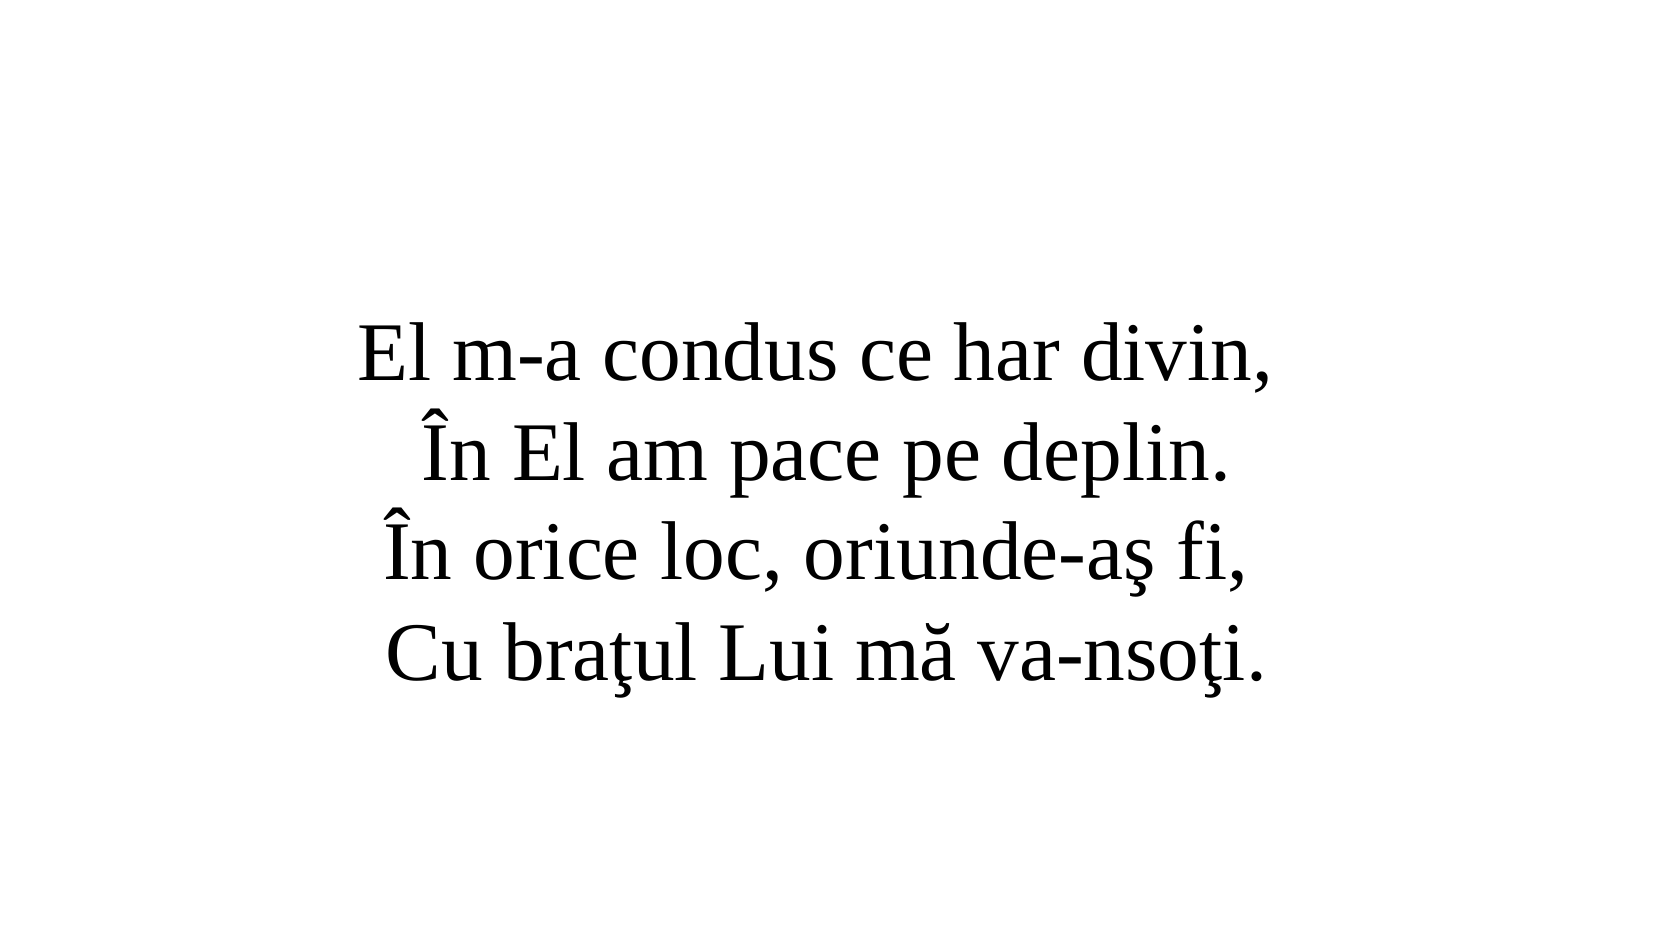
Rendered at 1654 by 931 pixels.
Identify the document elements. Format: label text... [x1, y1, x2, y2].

subtitle El m-a condus ce har divin, În El am pace pe deplin. În orice loc, oriunde-aş fi, Cu braţul Lui mă va-nsoţi. [0, 289, 1654, 651]
